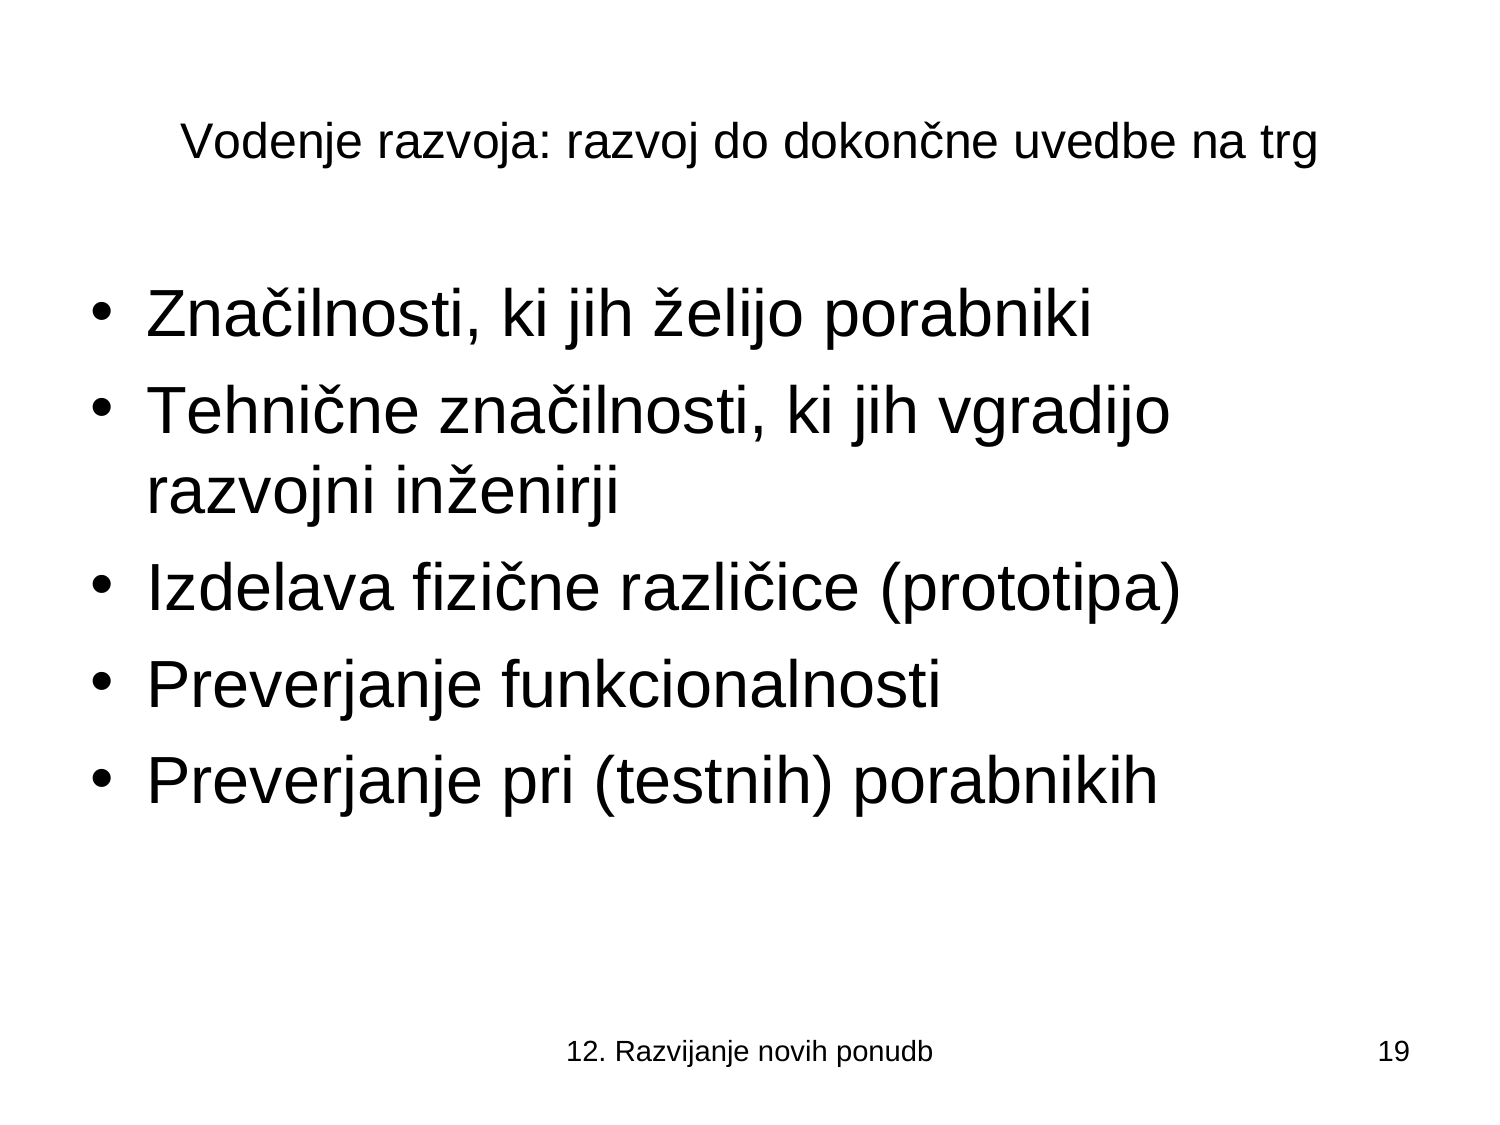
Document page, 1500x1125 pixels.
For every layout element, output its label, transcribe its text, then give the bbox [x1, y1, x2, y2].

text_box 12. Razvijanje novih ponudb [512, 1024, 988, 1103]
title Vodenje razvoja: razvoj do dokončne uvedbe na trg [75, 45, 1426, 233]
text_box <number> [1074, 1024, 1426, 1103]
list Značilnosti, ki jih želijo porabniki Tehnične značilnosti, ki jih vgradijo razvojni inženirji Izdelava fizične različice (prototipa) Preverjanje funkcionalnosti Preverjanje pri (testnih) porabnikih [75, 262, 1426, 1006]
